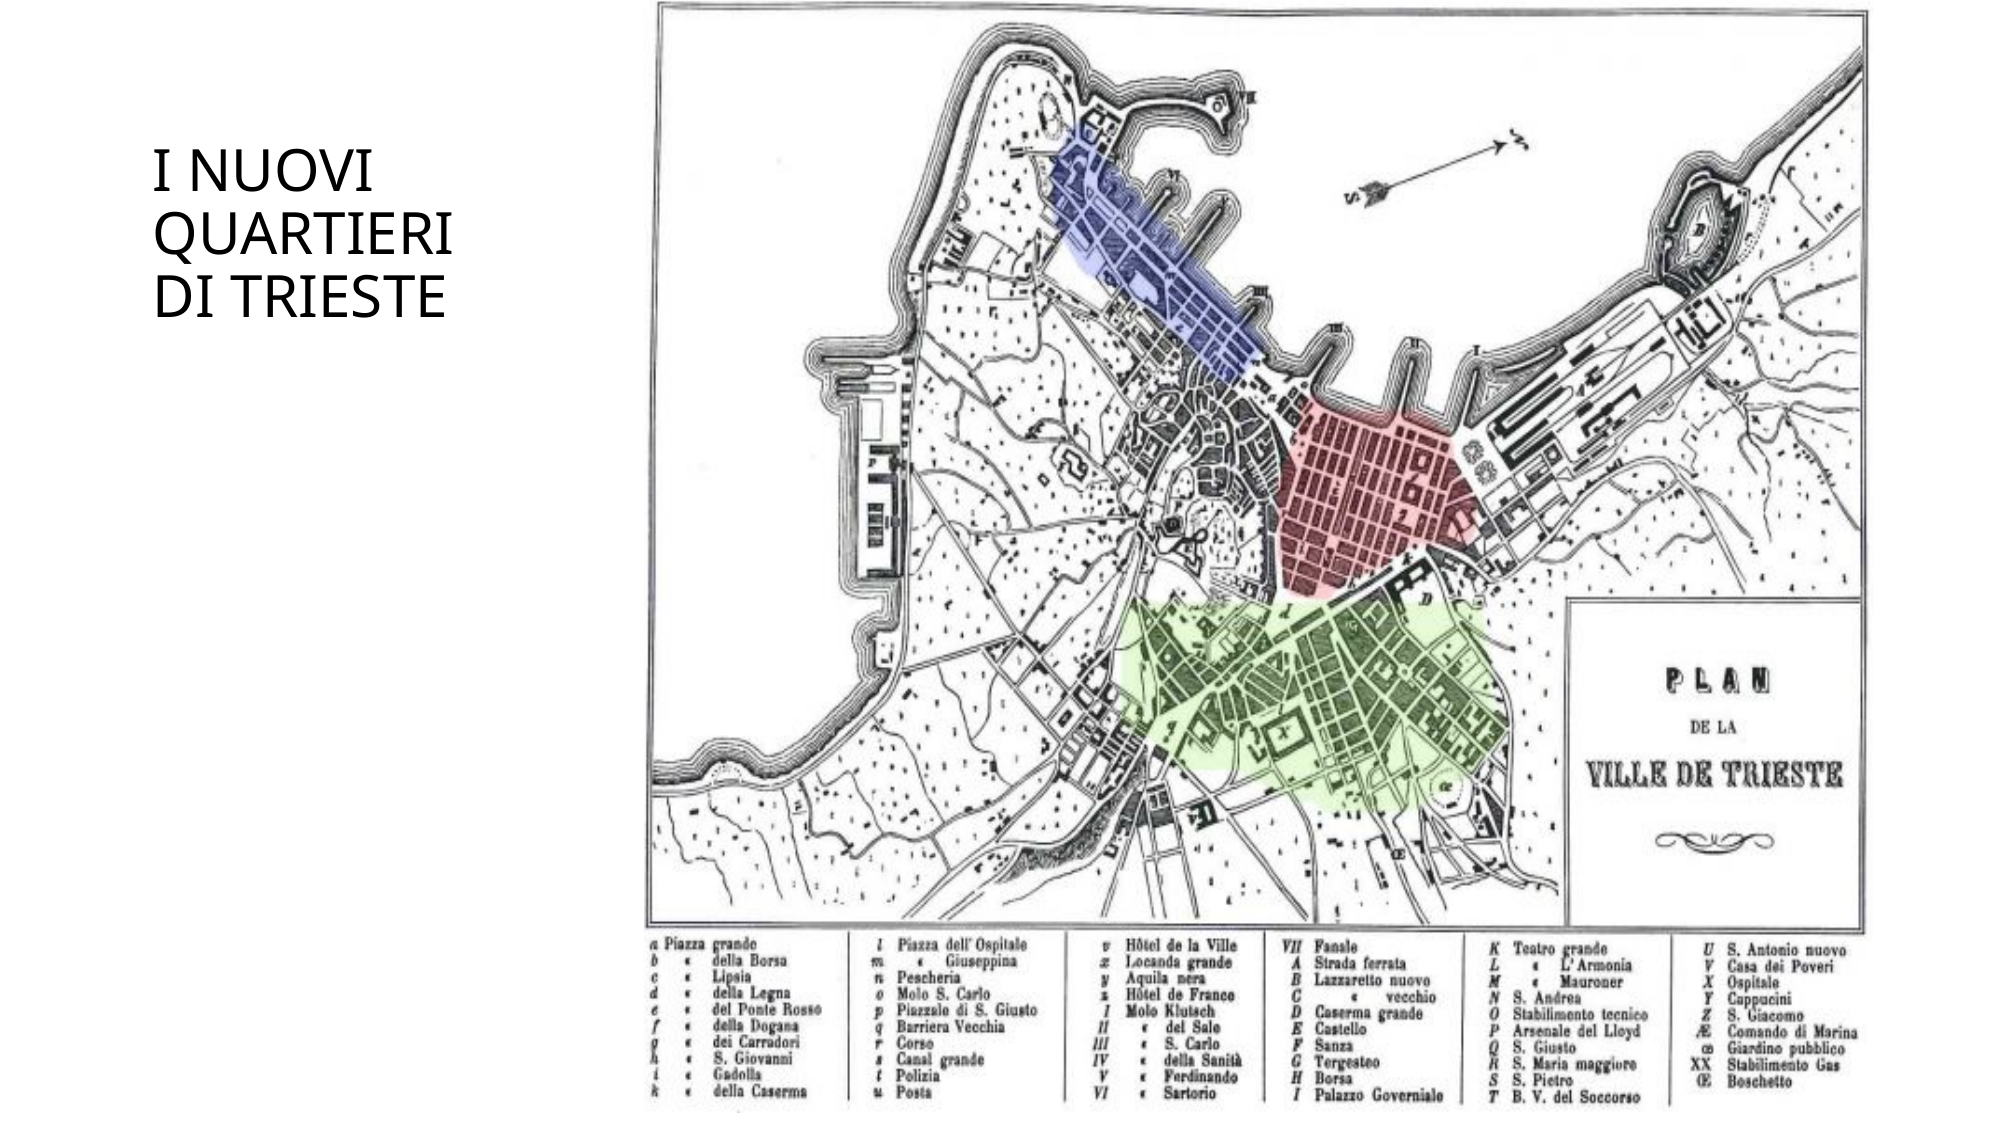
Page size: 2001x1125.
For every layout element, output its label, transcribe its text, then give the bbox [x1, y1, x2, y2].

title I NUOVI QUARTIERI DI TRIESTE [137, 75, 484, 338]
picture [643, 0, 1874, 1113]
